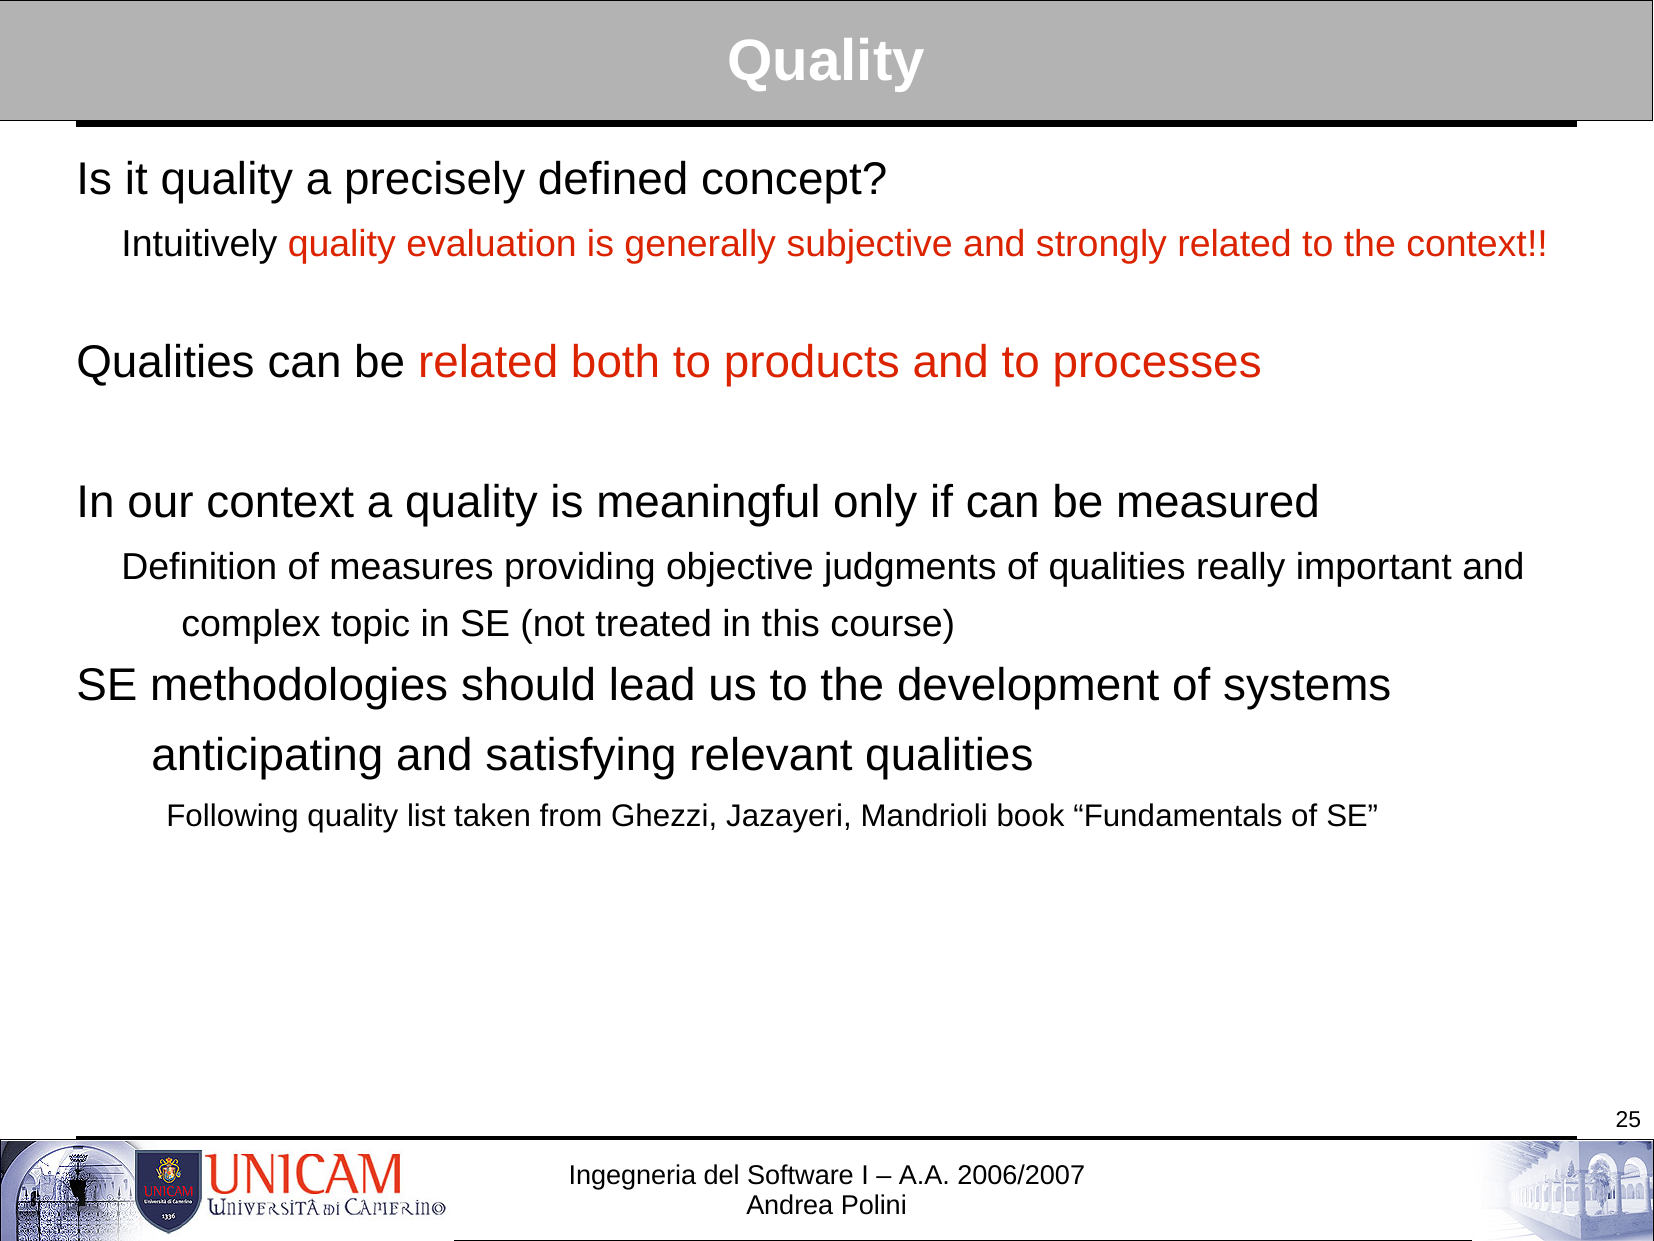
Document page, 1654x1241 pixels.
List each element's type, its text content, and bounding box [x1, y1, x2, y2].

picture [1472, 1141, 1653, 1241]
list Is it quality a precisely defined concept? Intuitively quality evaluation is generally subjective and strongly related to the context!! Qualities can be related both to products and to processes In our context a quality is meaningful only if can be measured Definition of measures providing objective judgments of qualities really important and complex topic in SE (not treated in this course) SE methodologies should lead us to the development of systems anticipating and satisfying relevant qualities Following quality list taken from Ghezzi, Jazayeri, Mandrioli book “Fundamentals of SE” [76, 152, 1577, 1084]
title Quality [0, 0, 1653, 121]
picture [0, 1141, 454, 1241]
